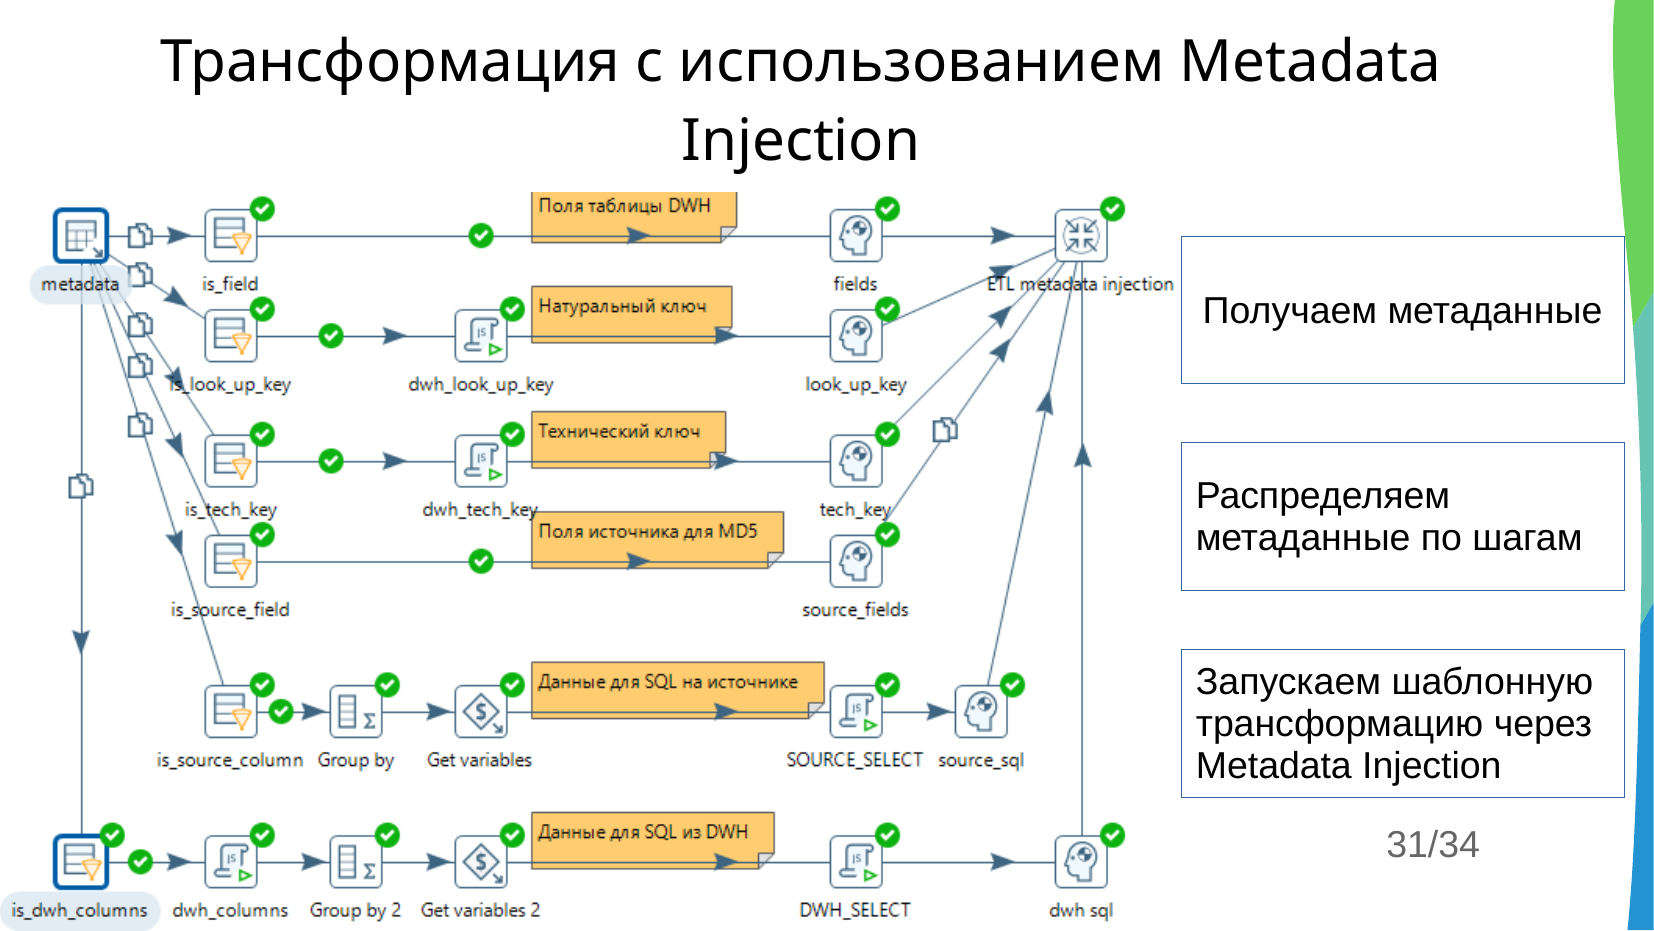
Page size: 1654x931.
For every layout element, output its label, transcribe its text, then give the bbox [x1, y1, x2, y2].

text_box Получаем метаданные [1181, 236, 1625, 384]
text_box Запускаем шаблонную трансформацию через Metadata Injection [1181, 649, 1625, 798]
title Трансформация с использованием Metadata Injection [88, 18, 1514, 178]
text_box <номер>/34 [1380, 815, 1616, 873]
picture [0, 192, 1180, 931]
text_box Распределяем метаданные по шагам [1181, 442, 1625, 591]
